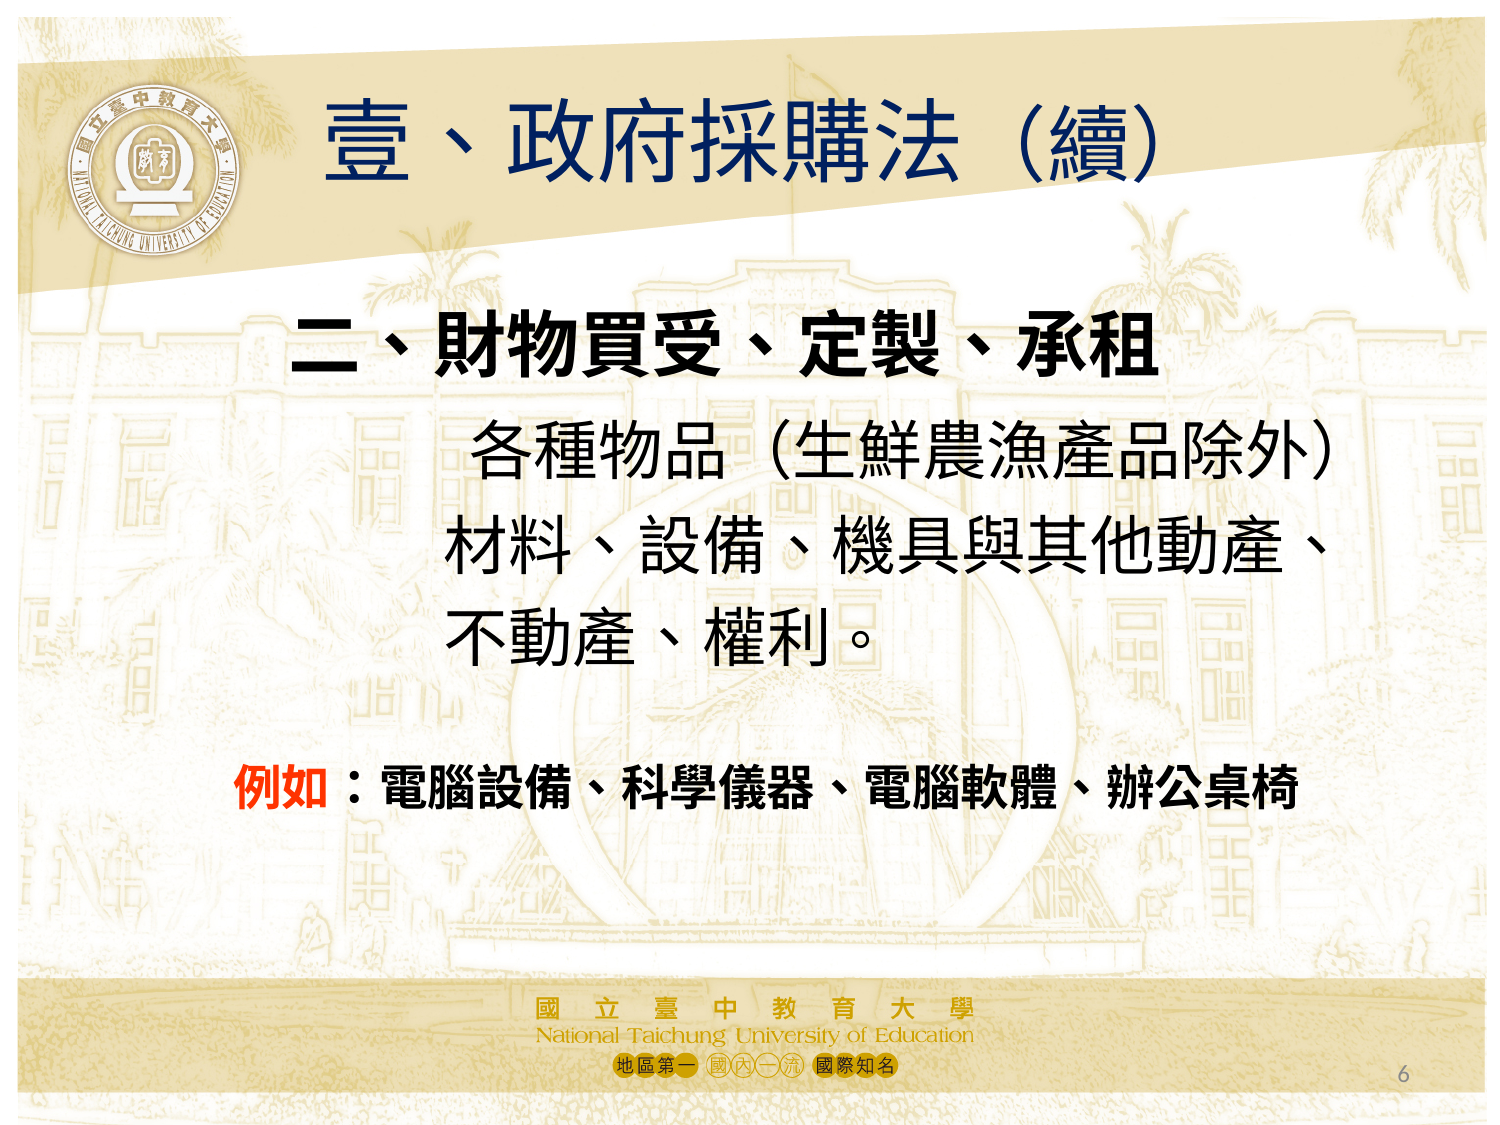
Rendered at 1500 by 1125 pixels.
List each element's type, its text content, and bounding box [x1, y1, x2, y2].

text_box <編號> [1074, 1042, 1426, 1103]
picture [0, 0, 1500, 1125]
title 壹、政府採購法（續） [277, 45, 1258, 233]
list 二、財物買受、定製、承租 各種物品（生鮮農漁產品除外） 材料、設備、機具與其他動產、 不動產、權利。 例如：電腦設備、科學儀器、電腦軟體、辦公桌椅 [218, 290, 1400, 929]
